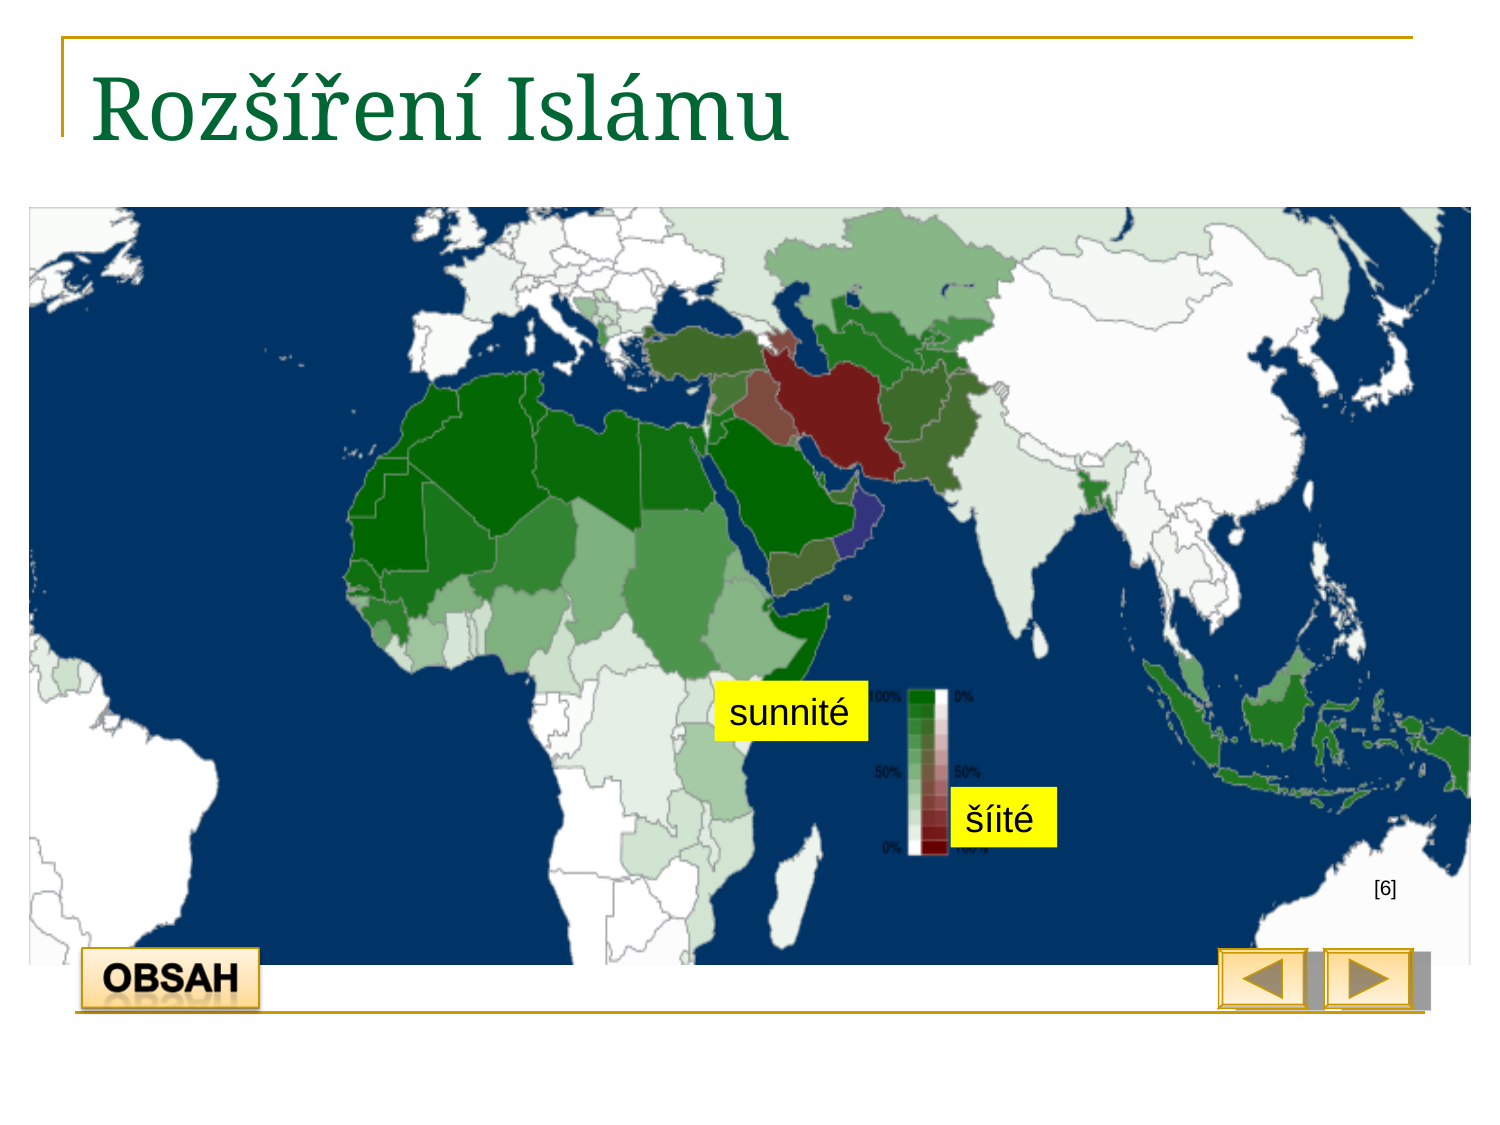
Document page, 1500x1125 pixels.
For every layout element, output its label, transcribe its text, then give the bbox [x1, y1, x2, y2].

picture [69, 938, 272, 1055]
text_box [29, 208, 1471, 1009]
title Rozšíření Islámu [75, 45, 1426, 207]
text_box sunnité [714, 680, 869, 742]
text_box šíité [950, 786, 1058, 848]
text_box [6] [1359, 867, 1419, 908]
